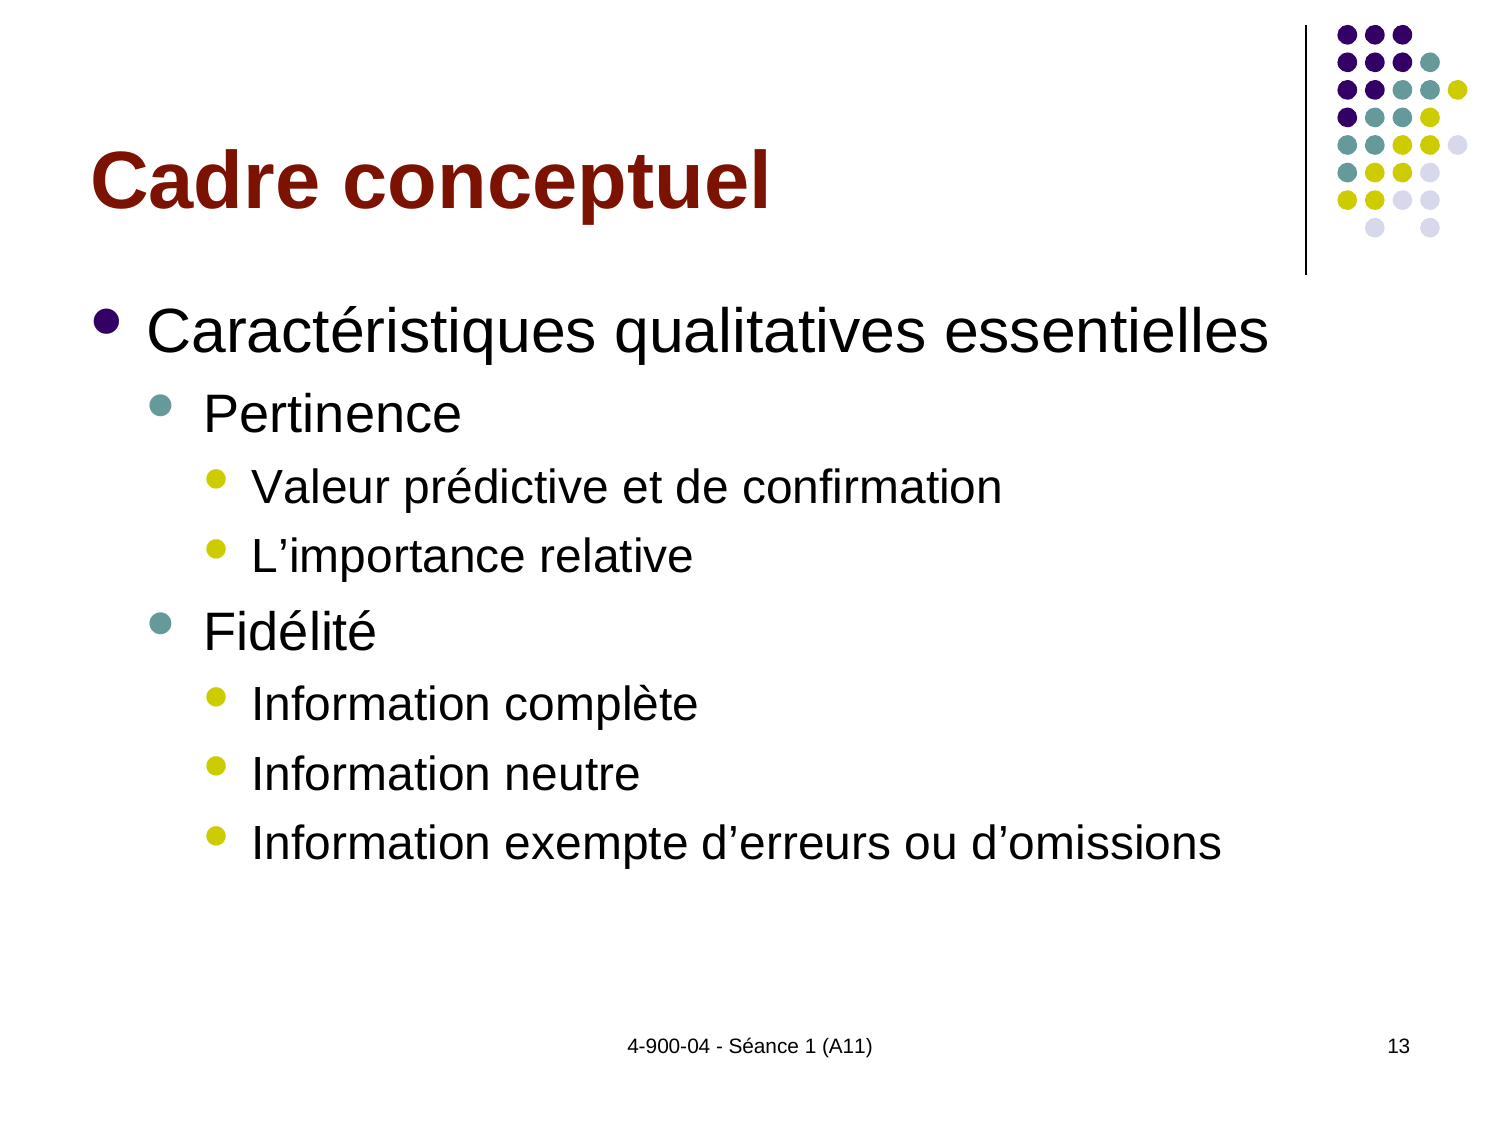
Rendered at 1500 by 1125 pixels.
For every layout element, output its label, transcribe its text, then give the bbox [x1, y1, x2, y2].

text_box <numéro> [1074, 1025, 1426, 1101]
title Cadre conceptuel [74, 20, 1313, 233]
text_box 4-900-04 - Séance 1 (A11) [512, 1025, 988, 1101]
list Caractéristiques qualitatives essentielles Pertinence Valeur prédictive et de confirmation L’importance relative Fidélité Information complète Information neutre Information exempte d’erreurs ou d’omissions [75, 282, 1426, 1006]
